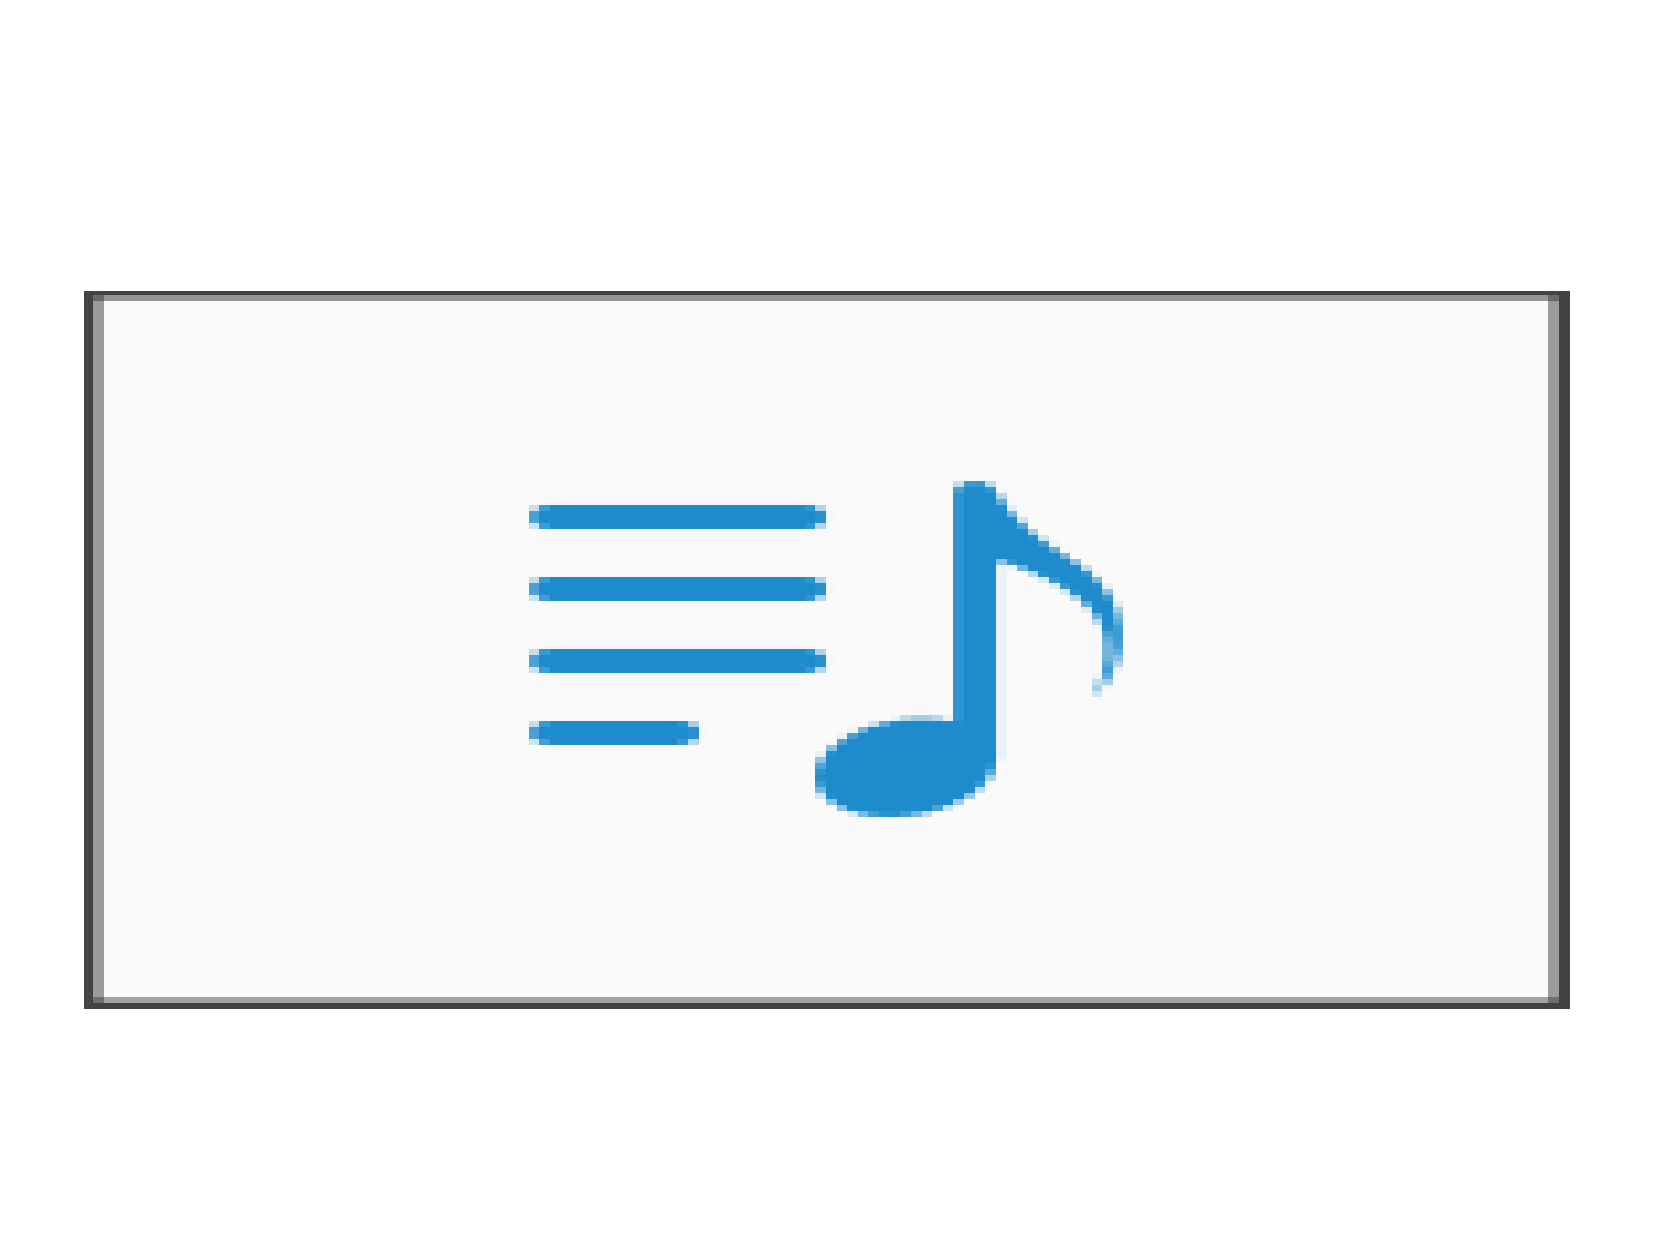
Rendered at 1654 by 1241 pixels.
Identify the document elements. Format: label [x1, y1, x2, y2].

text_box [82, 290, 1571, 1010]
